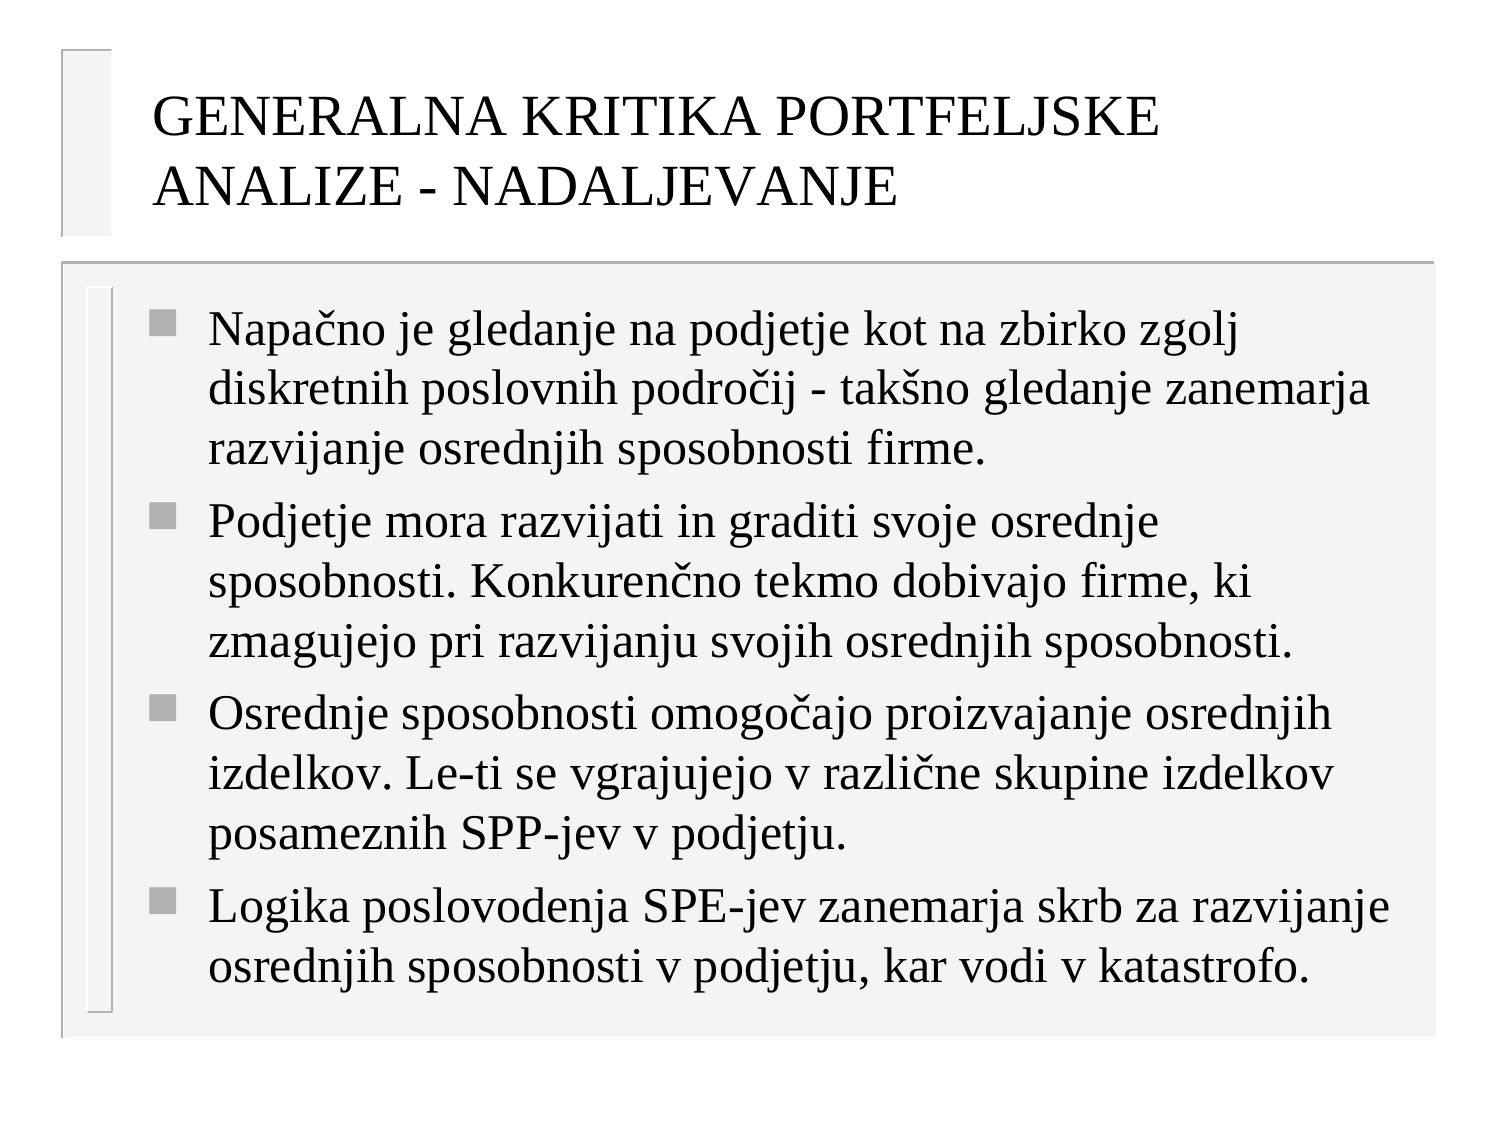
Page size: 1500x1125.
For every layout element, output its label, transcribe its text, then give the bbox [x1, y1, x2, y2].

list Napačno je gledanje na podjetje kot na zbirko zgolj diskretnih poslovnih področij - takšno gledanje zanemarja razvijanje osrednjih sposobnosti firme. Podjetje mora razvijati in graditi svoje osrednje sposobnosti. Konkurenčno tekmo dobivajo firme, ki zmagujejo pri razvijanju svojih osrednjih sposobnosti. Osrednje sposobnosti omogočajo proizvajanje osrednjih izdelkov. Le-ti se vgrajujejo v različne skupine izdelkov posameznih SPP-jev v podjetju. Logika poslovodenja SPE-jev zanemarja skrb za razvijanje osrednjih sposobnosti v podjetju, kar vodi v katastrofo. [137, 287, 1413, 1001]
title GENERALNA KRITIKA PORTFELJSKE ANALIZE - NADALJEVANJE [137, 56, 1413, 238]
